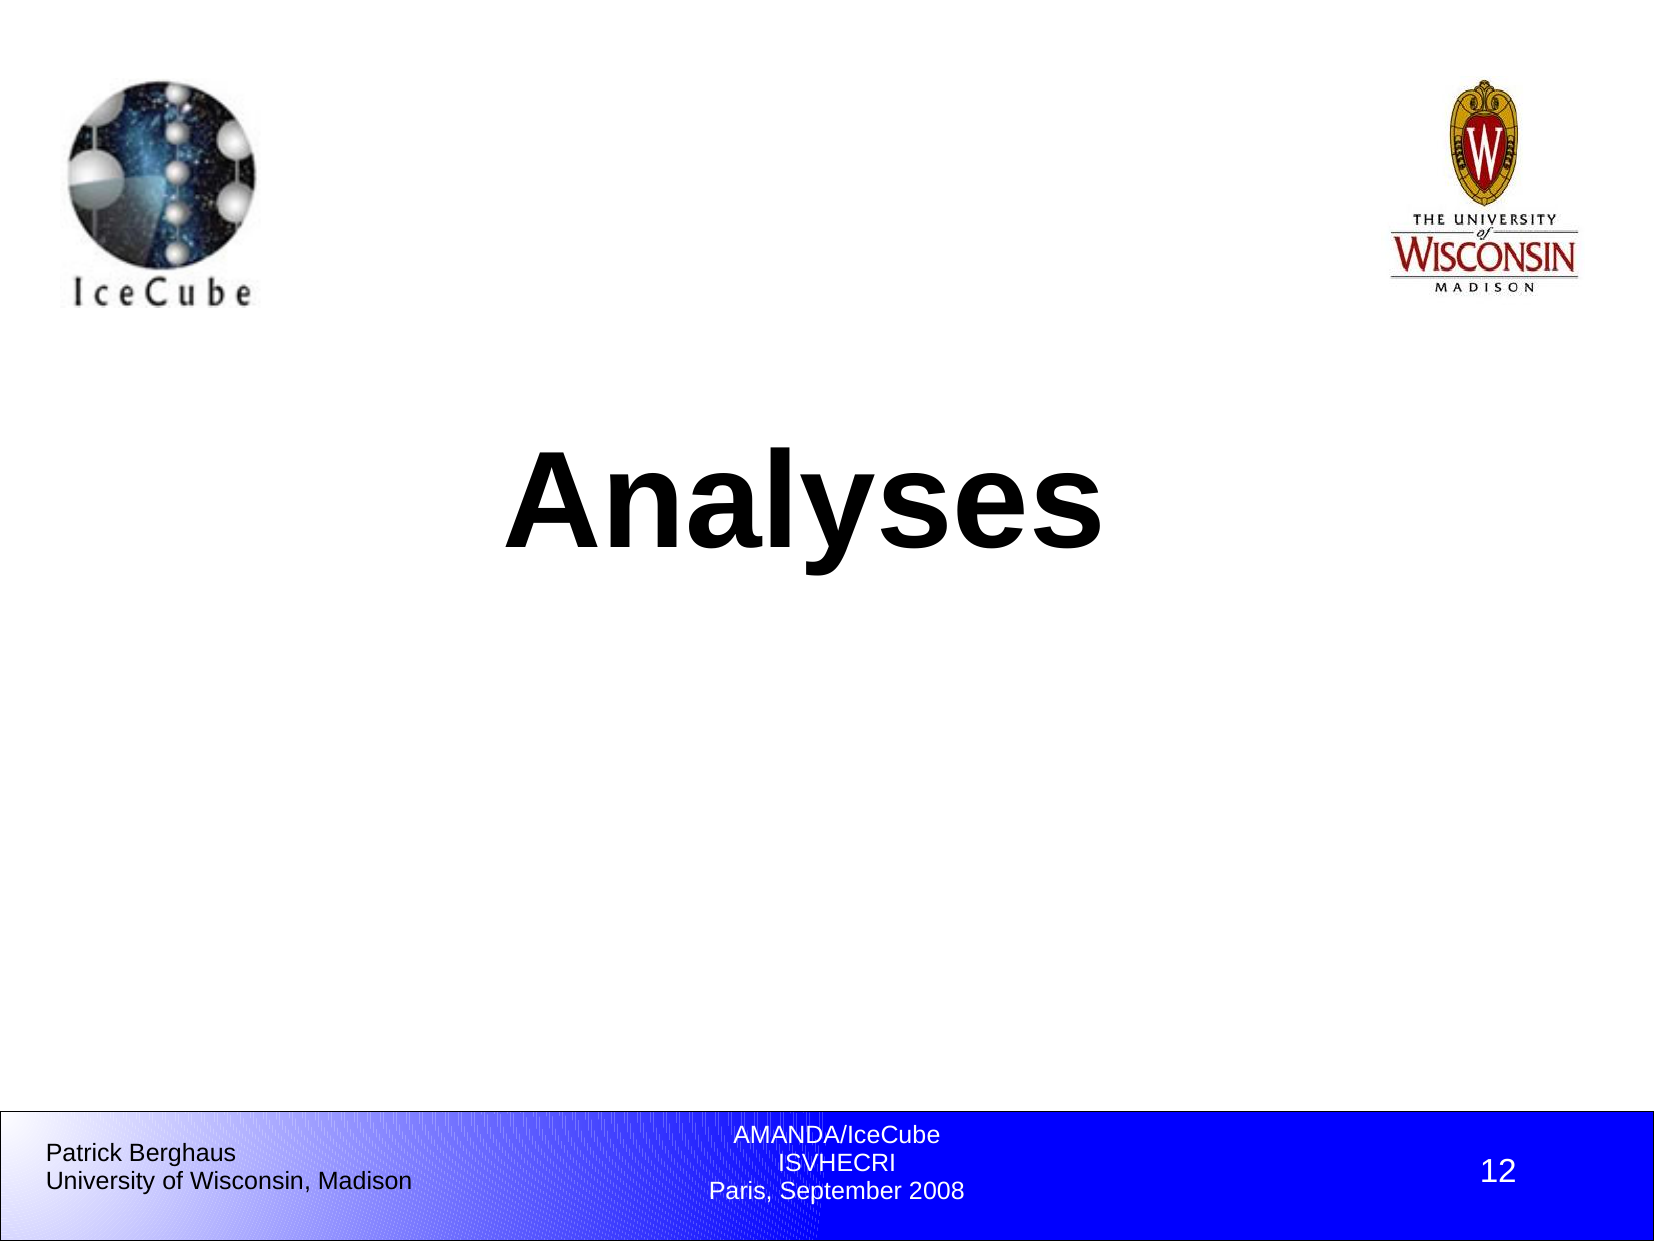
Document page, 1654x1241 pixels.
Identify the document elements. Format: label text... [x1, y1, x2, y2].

picture [1381, 76, 1585, 310]
picture [60, 78, 263, 308]
text_box Analyses [487, 415, 1120, 638]
